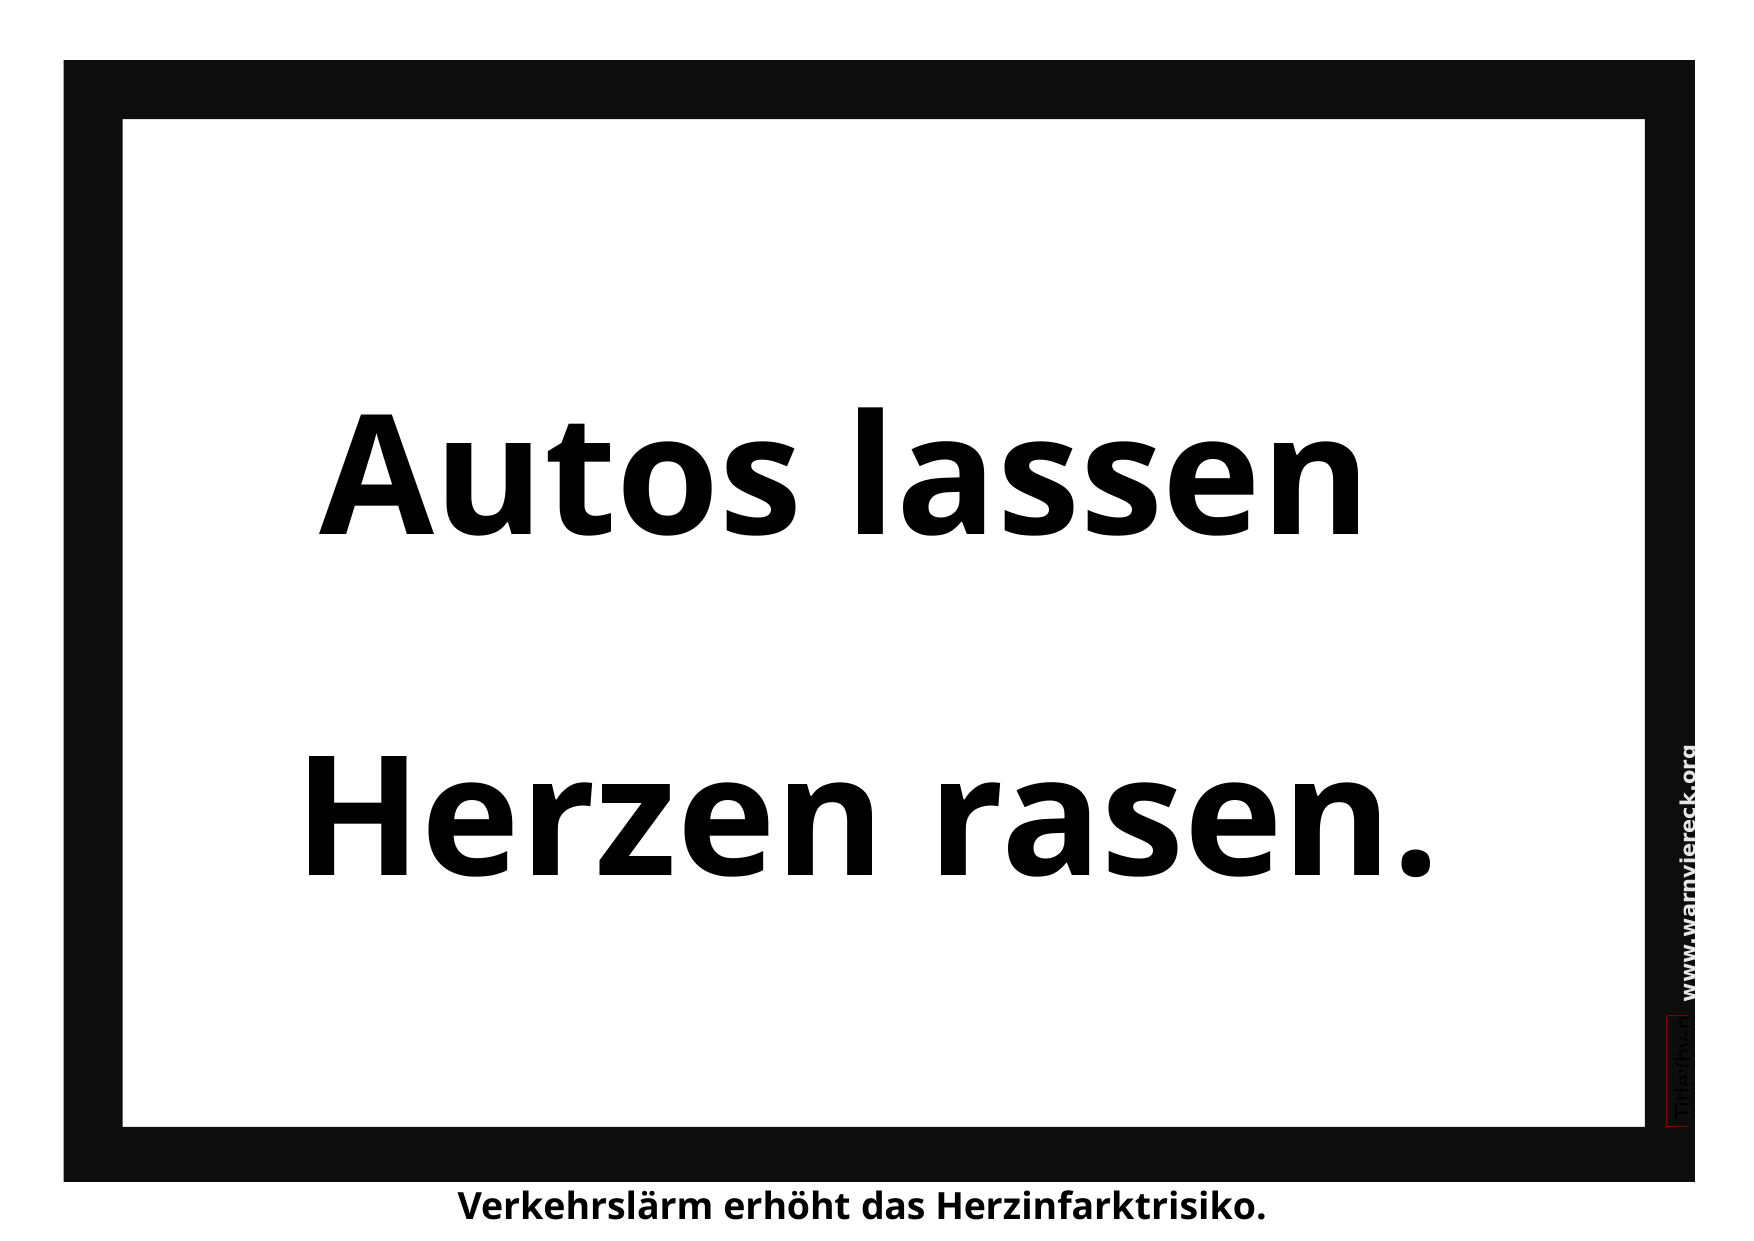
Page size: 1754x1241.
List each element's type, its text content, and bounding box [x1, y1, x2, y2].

text_box Autos lassen Herzen rasen. Verkehrslärm erhöht das Herzinfarktrisiko. Gesundheitsschäden und Wertverluste durch Verkehrslärm belaufen sich in Österreich auf 1,8 Milliarden Euro pro Jahr. [14, 235, 1721, 1241]
